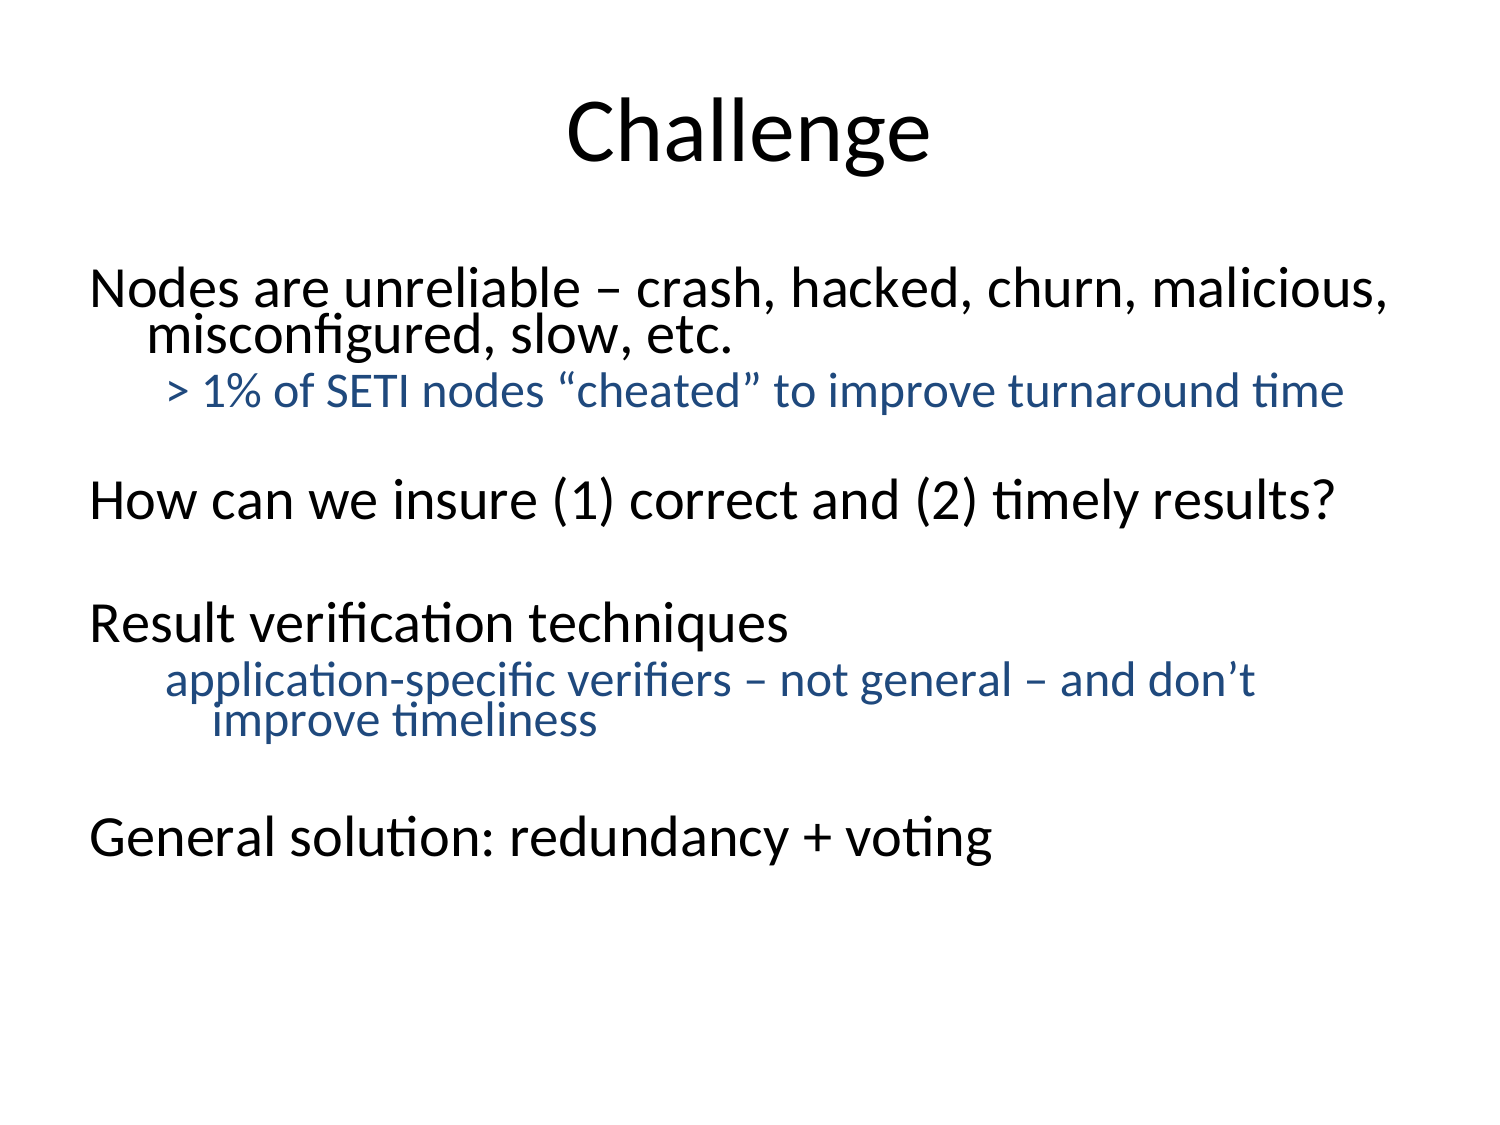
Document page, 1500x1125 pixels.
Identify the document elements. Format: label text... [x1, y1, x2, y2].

list Nodes are unreliable – crash, hacked, churn, malicious, misconfigured, slow, etc. > 1% of SETI nodes “cheated” to improve turnaround time How can we insure (1) correct and (2) timely results? Result verification techniques application-specific verifiers – not general – and don’t improve timeliness General solution: redundancy + voting [75, 262, 1426, 1125]
title Challenge [75, 45, 1426, 233]
